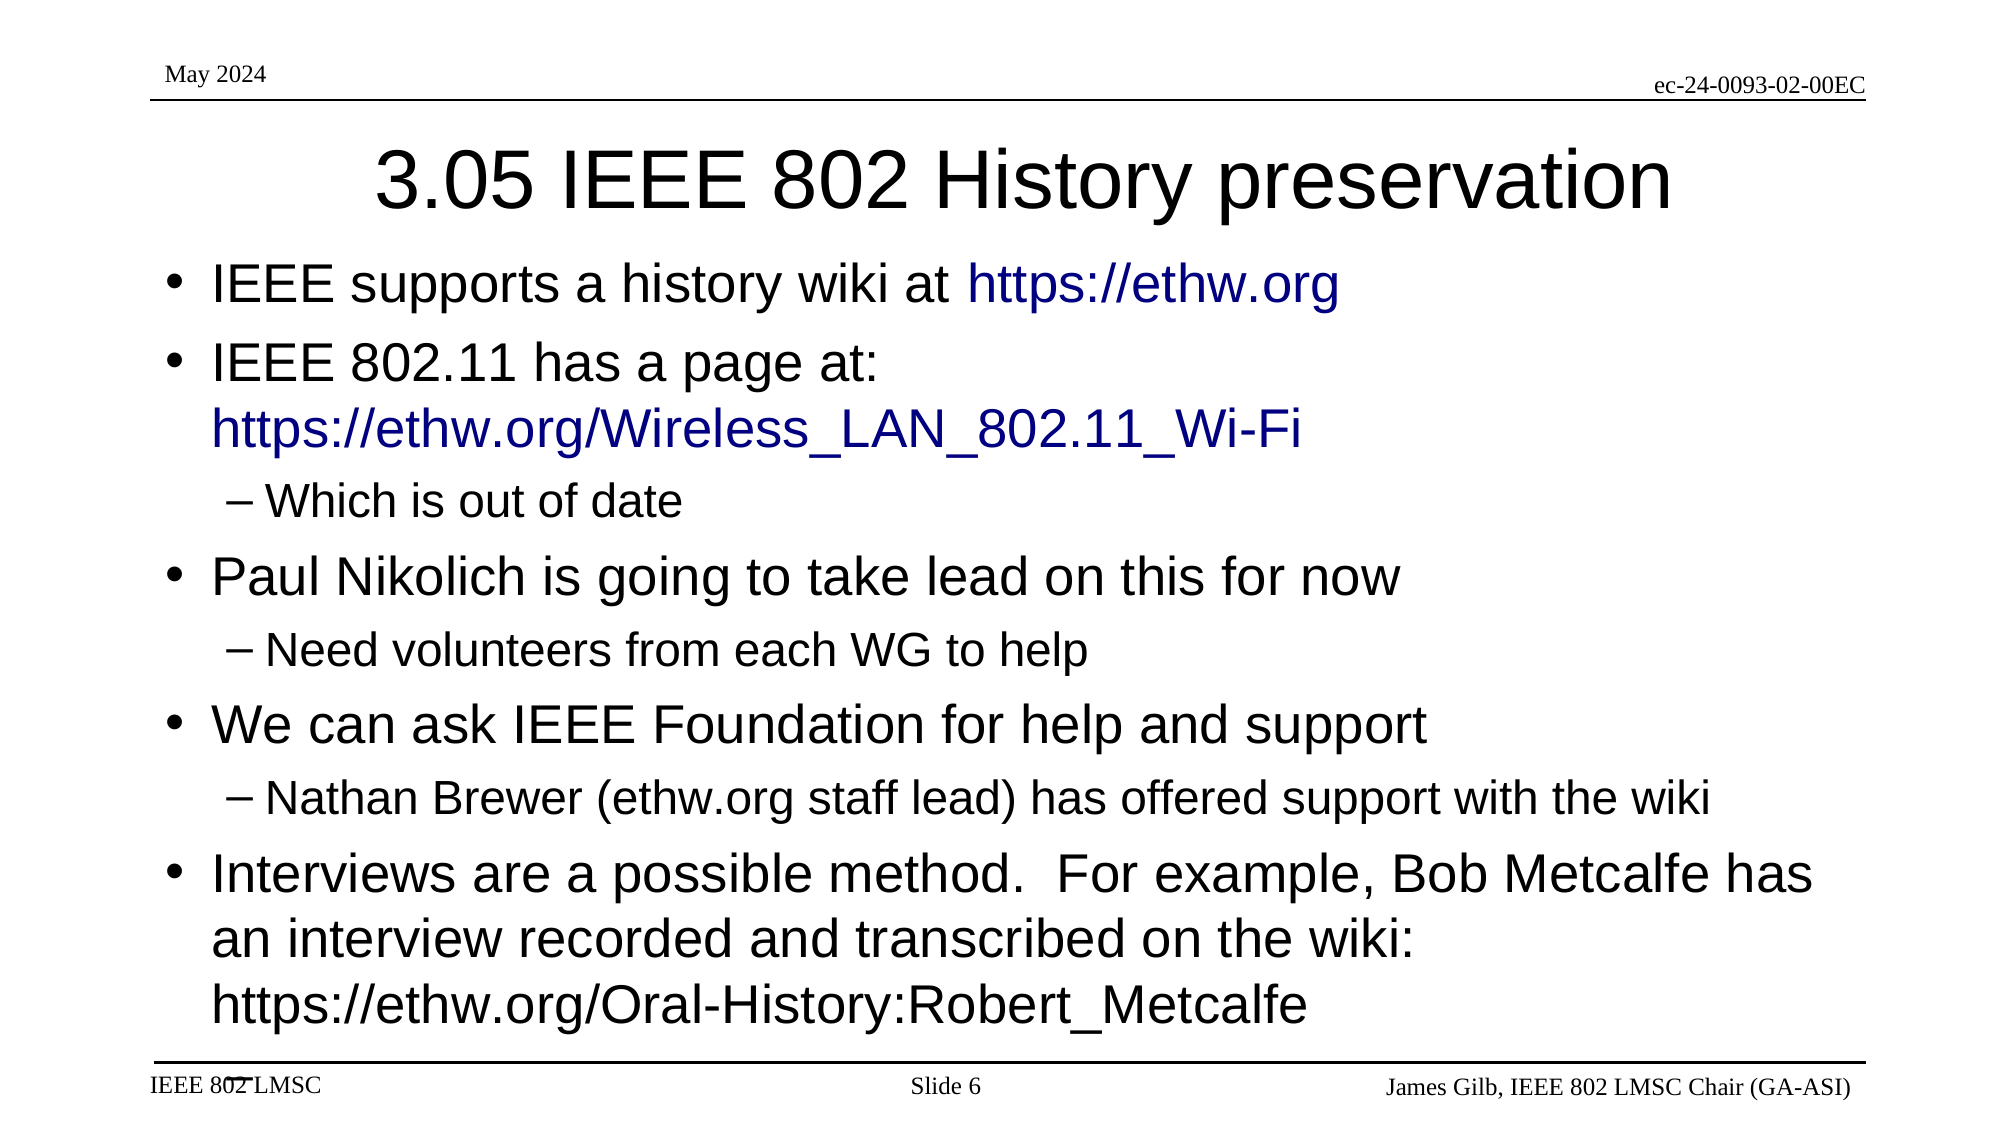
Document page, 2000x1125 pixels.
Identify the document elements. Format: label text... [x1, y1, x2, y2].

list IEEE supports a history wiki at https://ethw.org IEEE 802.11 has a page at: https://ethw.org/Wireless_LAN_802.11_Wi-Fi Which is out of date Paul Nikolich is going to take lead on this for now Need volunteers from each WG to help We can ask IEEE Foundation for help and support Nathan Brewer (ethw.org staff lead) has offered support with the wiki Interviews are a possible method. For example, Bob Metcalfe has an interview recorded and transcribed on the wiki: https://ethw.org/Oral-History:Robert_Metcalfe [149, 239, 1900, 1051]
title 3.05 IEEE 802 History preservation [149, 112, 1900, 238]
